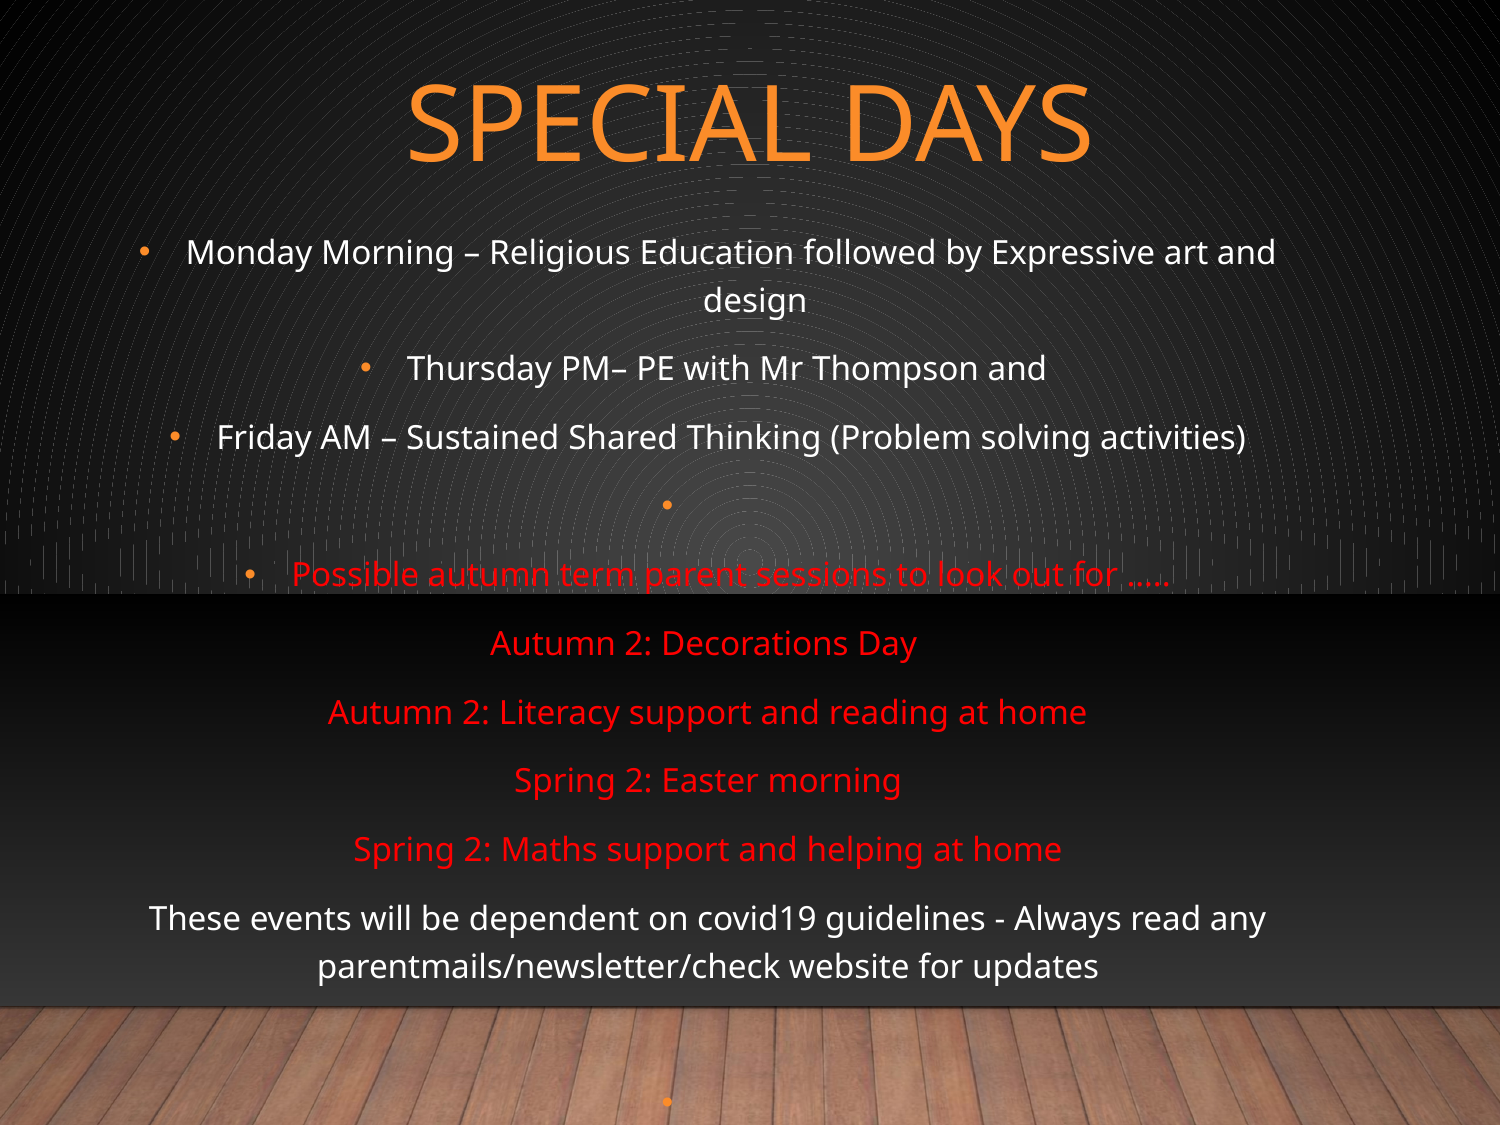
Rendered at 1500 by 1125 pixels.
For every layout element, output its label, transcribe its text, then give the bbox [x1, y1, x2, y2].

subtitle Monday Morning – Religious Education followed by Expressive art and design Thursday PM– PE with Mr Thompson and Friday AM – Sustained Shared Thinking (Problem solving activities) Possible autumn term parent sessions to look out for ….. Autumn 2: Decorations Day Autumn 2: Literacy support and reading at home Spring 2: Easter morning Spring 2: Maths support and helping at home These events will be dependent on covid19 guidelines - Always read any parentmails/newsletter/check website for updates [76, 208, 1341, 1083]
title Special Days [112, 62, 1388, 185]
